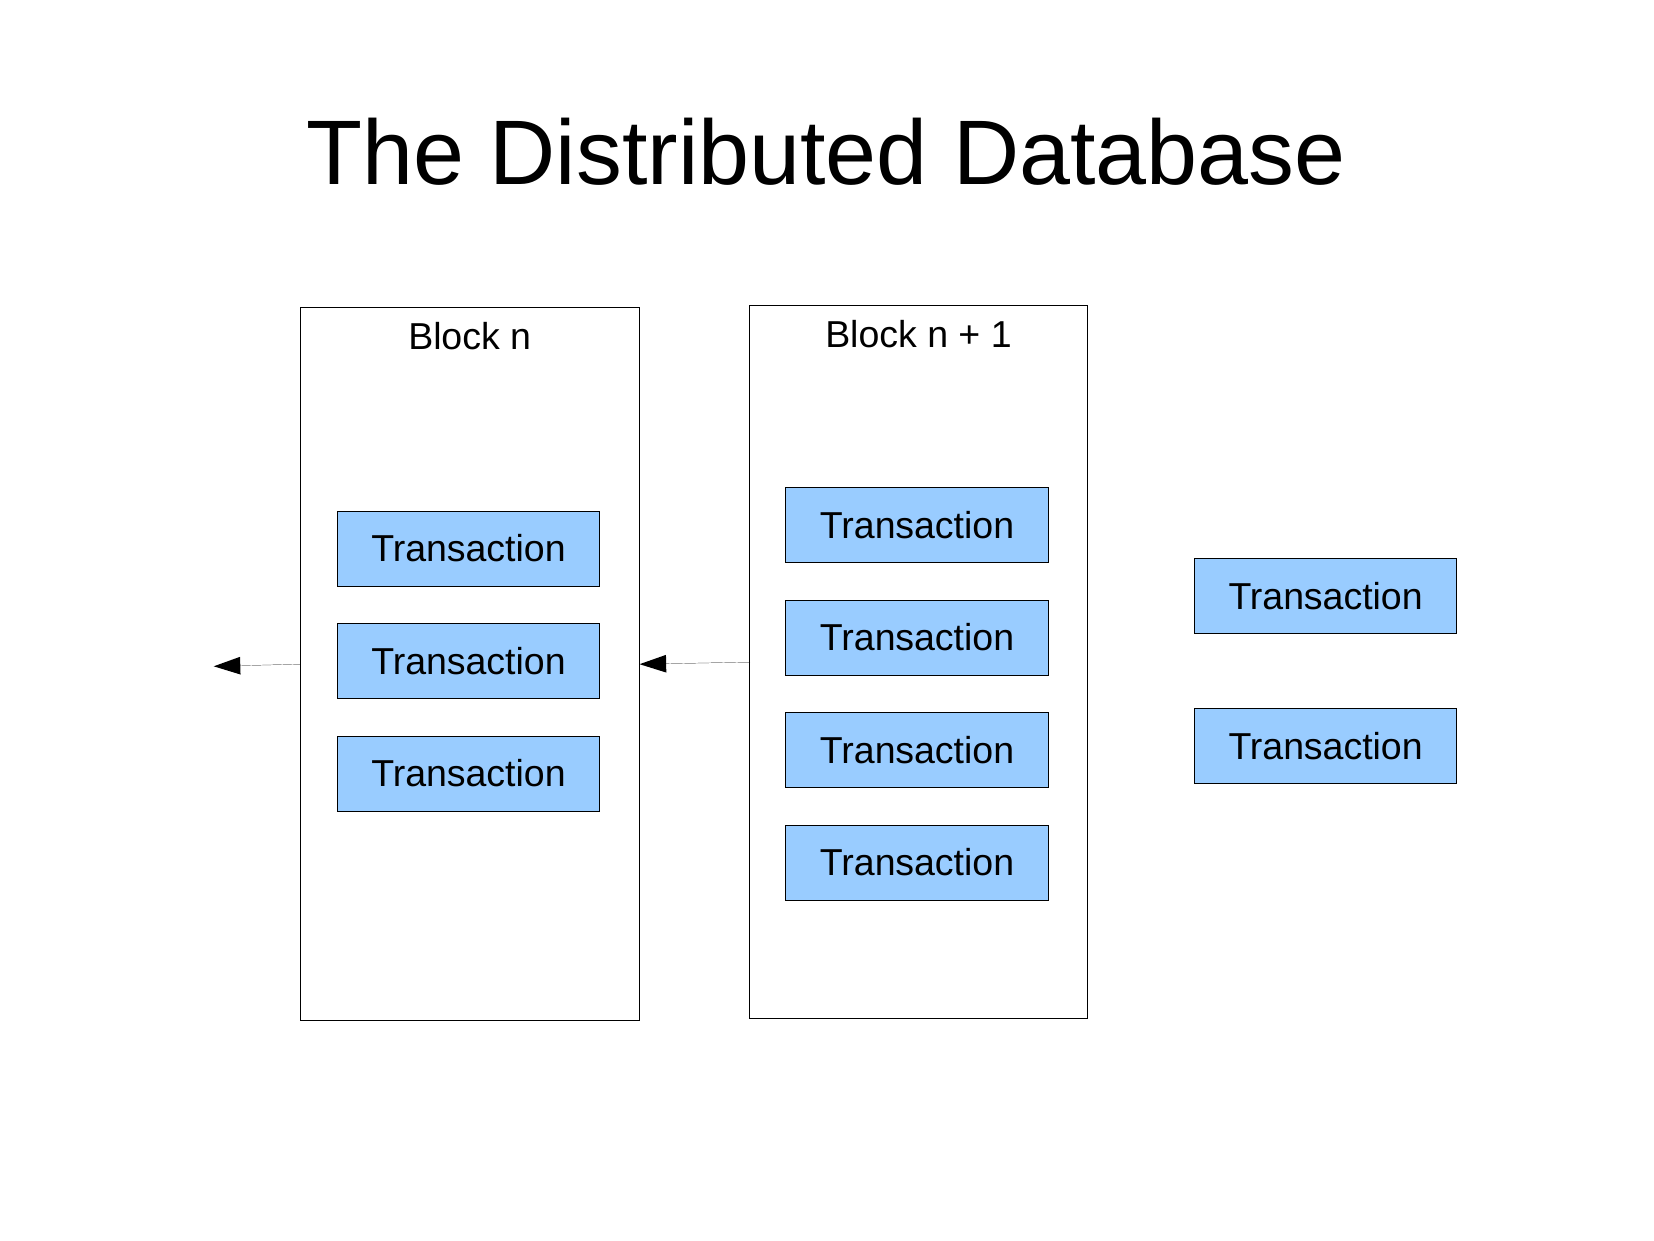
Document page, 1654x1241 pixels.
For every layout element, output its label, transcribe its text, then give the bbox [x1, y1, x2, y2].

text_box Block n [300, 307, 640, 1021]
text_box Transaction [785, 487, 1049, 563]
text_box Transaction [785, 712, 1049, 788]
text_box Transaction [337, 623, 600, 699]
text_box Transaction [785, 600, 1049, 676]
text_box Block n + 1 [749, 305, 1088, 1019]
text_box Transaction [1194, 708, 1457, 784]
text_box Transaction [337, 511, 600, 587]
text_box Transaction [785, 825, 1049, 901]
text_box Transaction [337, 736, 600, 812]
text_box Transaction [1194, 558, 1457, 634]
title The Distributed Database [82, 56, 1571, 250]
